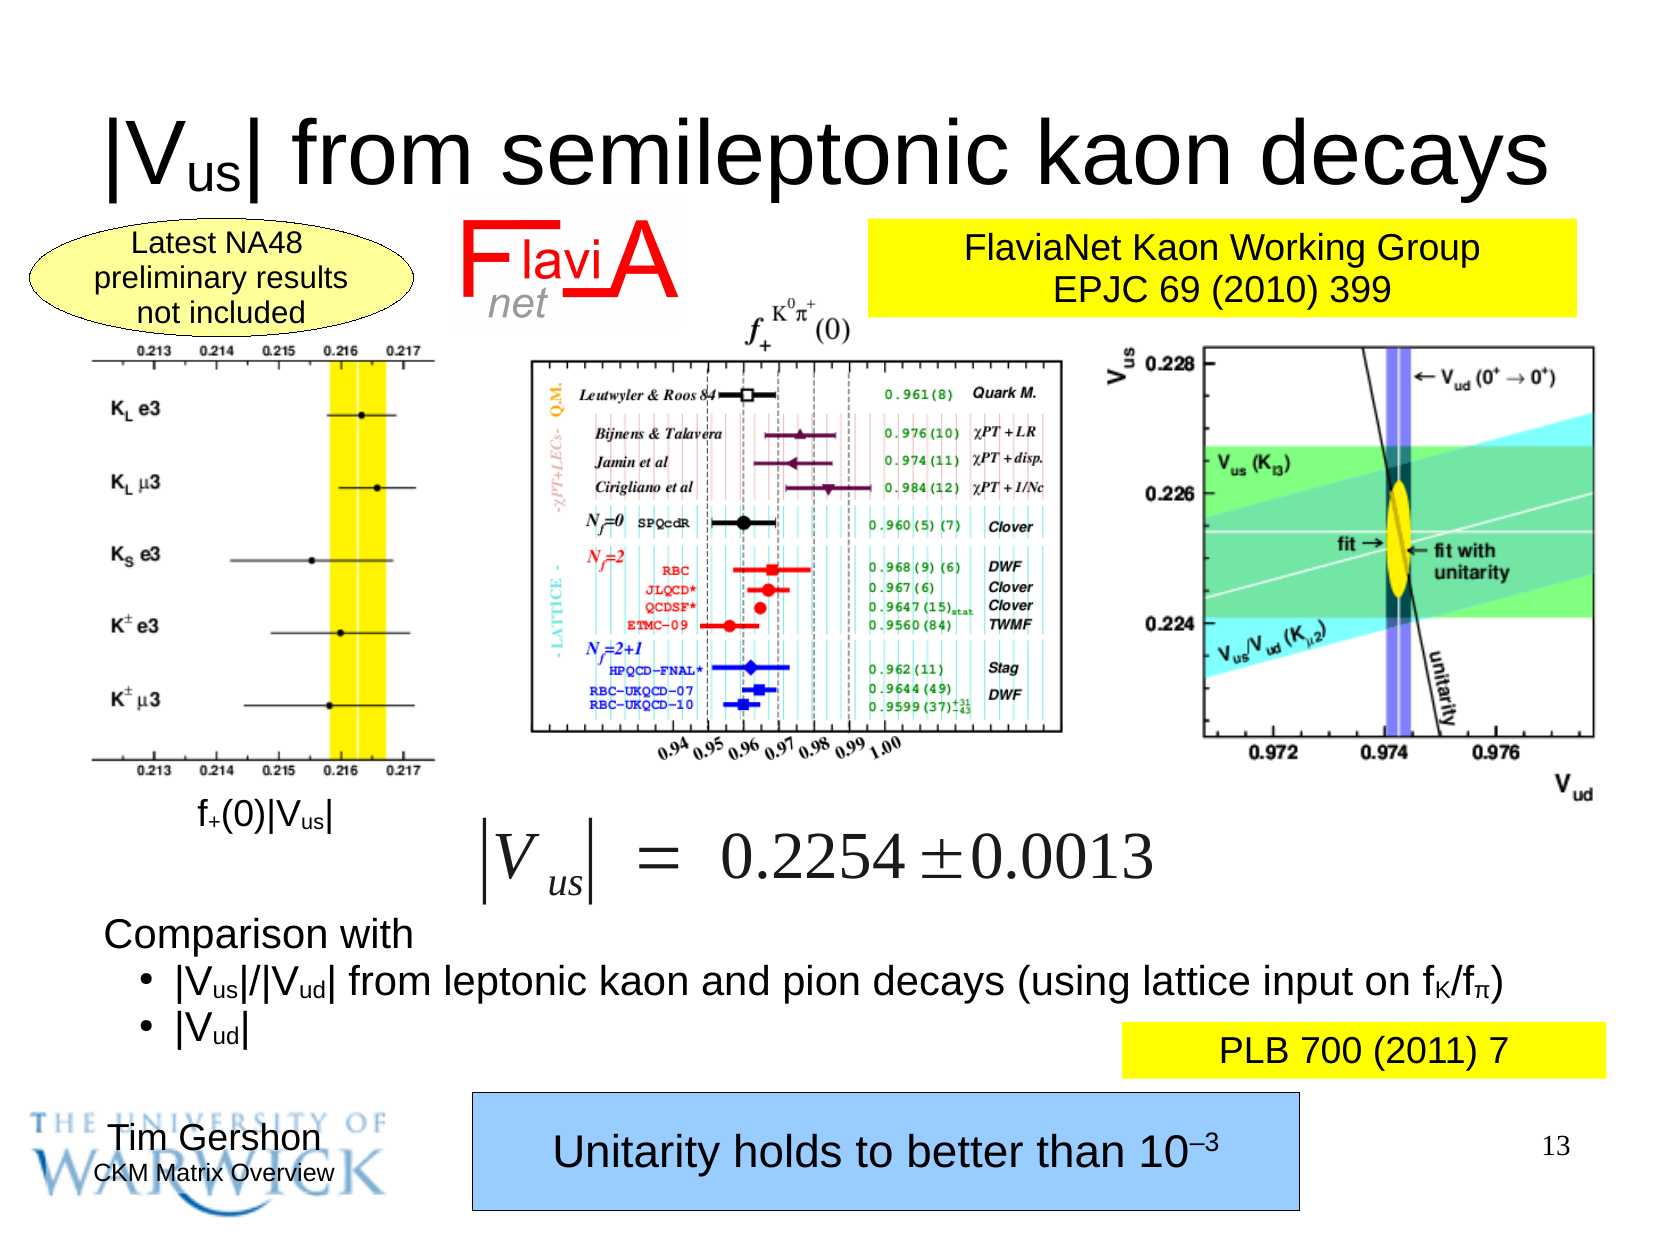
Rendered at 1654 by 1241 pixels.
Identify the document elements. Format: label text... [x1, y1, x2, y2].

text_box PLB 700 (2011) 7 [1122, 1021, 1607, 1079]
chart [454, 814, 1172, 903]
text_box FlaviaNet Kaon Working Group EPJC 69 (2010) 399 [868, 218, 1577, 318]
text_box f+(0)|Vus| [147, 785, 384, 855]
picture [19, 1106, 406, 1232]
title |Vus| from semileptonic kaon decays [82, 49, 1571, 257]
text_box Latest NA48 preliminary results not included [29, 218, 414, 337]
text_box Unitarity holds to better than 10–3 [472, 1092, 1300, 1211]
text_box Comparison with |Vus|/|Vud| from leptonic kaon and pion decays (using lattice input on fK/fπ) |Vud| [88, 903, 1565, 1086]
text_box Tim Gershon CKM Matrix Overview [45, 1108, 384, 1194]
picture [70, 197, 1633, 811]
